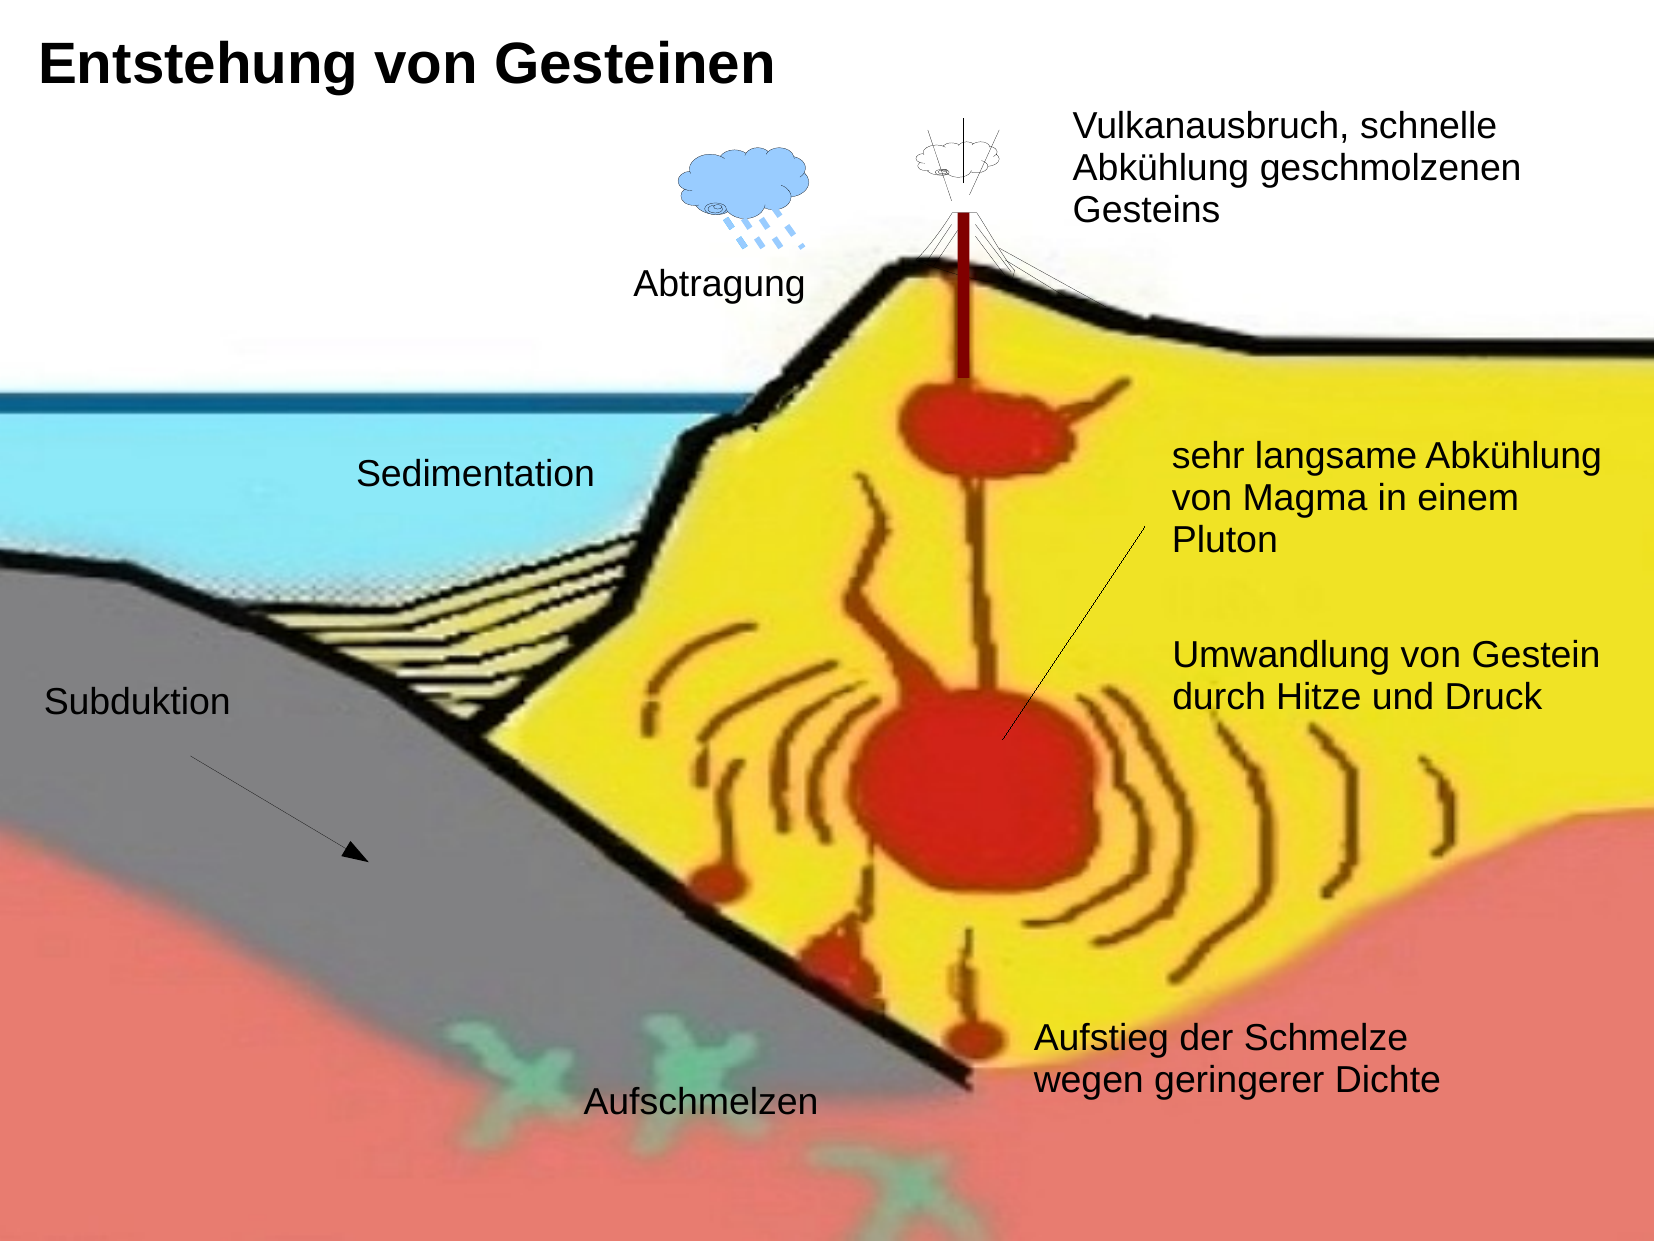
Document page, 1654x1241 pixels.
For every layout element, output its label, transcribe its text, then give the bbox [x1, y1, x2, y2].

text_box Vulkanausbruch, schnelle Abkühlung geschmolzenen Gesteins [1057, 96, 1560, 238]
text_box Aufstieg der Schmelze wegen geringerer Dichte [1018, 1009, 1494, 1172]
picture [311, 403, 352, 407]
text_box Entstehung von Gesteinen [23, 23, 792, 105]
text_box Subduktion [28, 672, 279, 824]
text_box Abtragung [618, 255, 845, 339]
text_box Umwandlung von Gestein durch Hitze und Druck [1157, 625, 1646, 727]
picture [0, 0, 1654, 1241]
text_box Aufschmelzen [568, 1073, 1018, 1172]
text_box sehr langsame Abkühlung von Magma in einem Pluton [1157, 427, 1632, 600]
text_box Sedimentation [341, 444, 651, 527]
